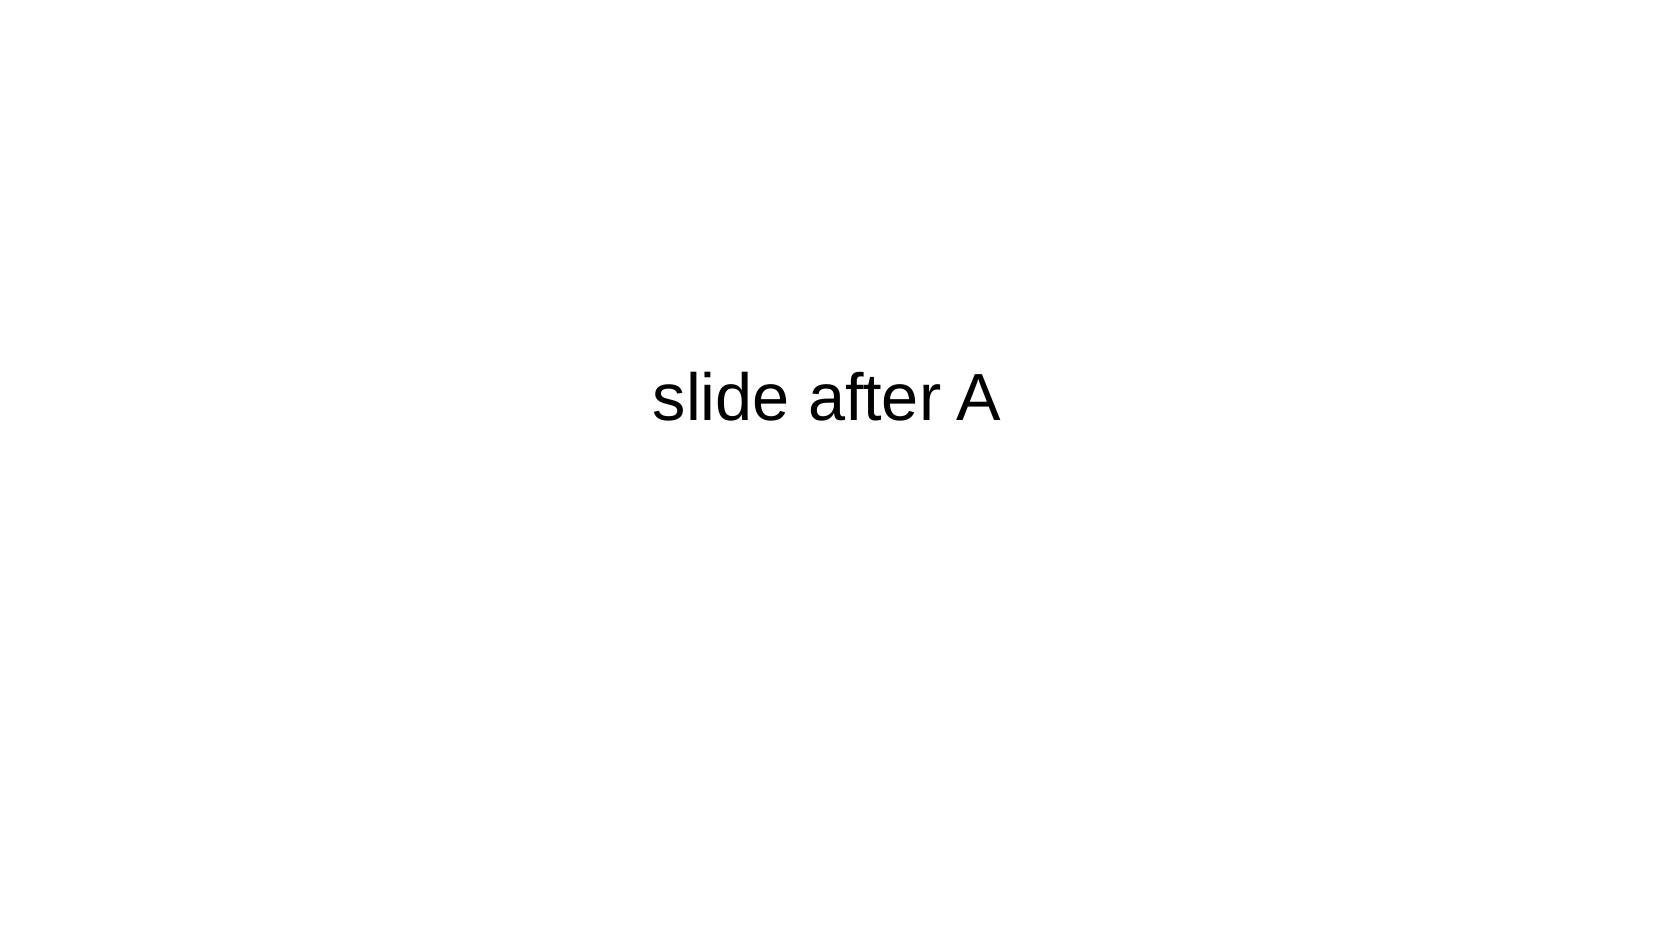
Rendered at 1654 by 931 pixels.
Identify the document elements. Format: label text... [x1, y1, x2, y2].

subtitle slide after A [82, 37, 1571, 757]
